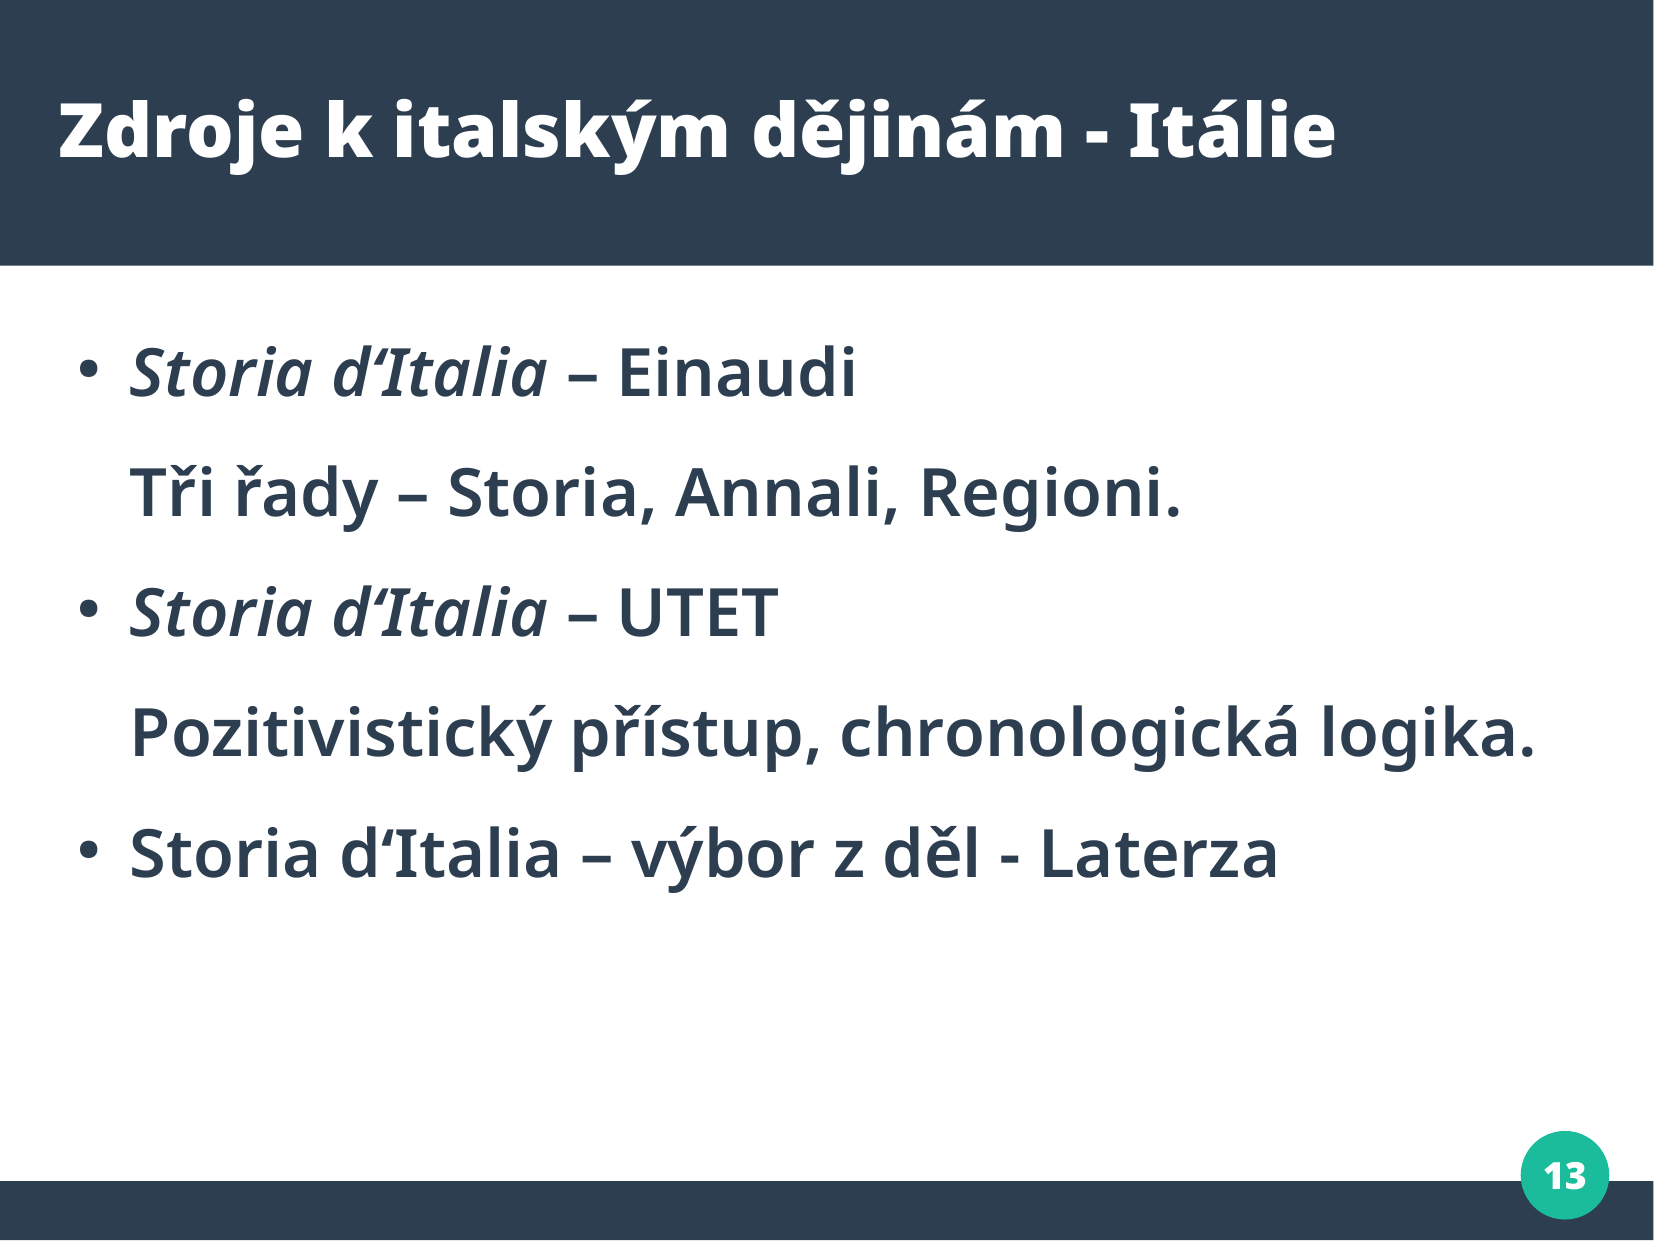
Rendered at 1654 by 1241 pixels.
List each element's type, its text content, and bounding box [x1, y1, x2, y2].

list Storia d‘Italia – Einaudi Tři řady – Storia, Annali, Regioni. Storia d‘Italia – UTET Pozitivistický přístup, chronologická logika. Storia d‘Italia – výbor z děl - Laterza [59, 324, 1595, 1152]
title Zdroje k italským dějinám - Itálie [59, 49, 1595, 207]
